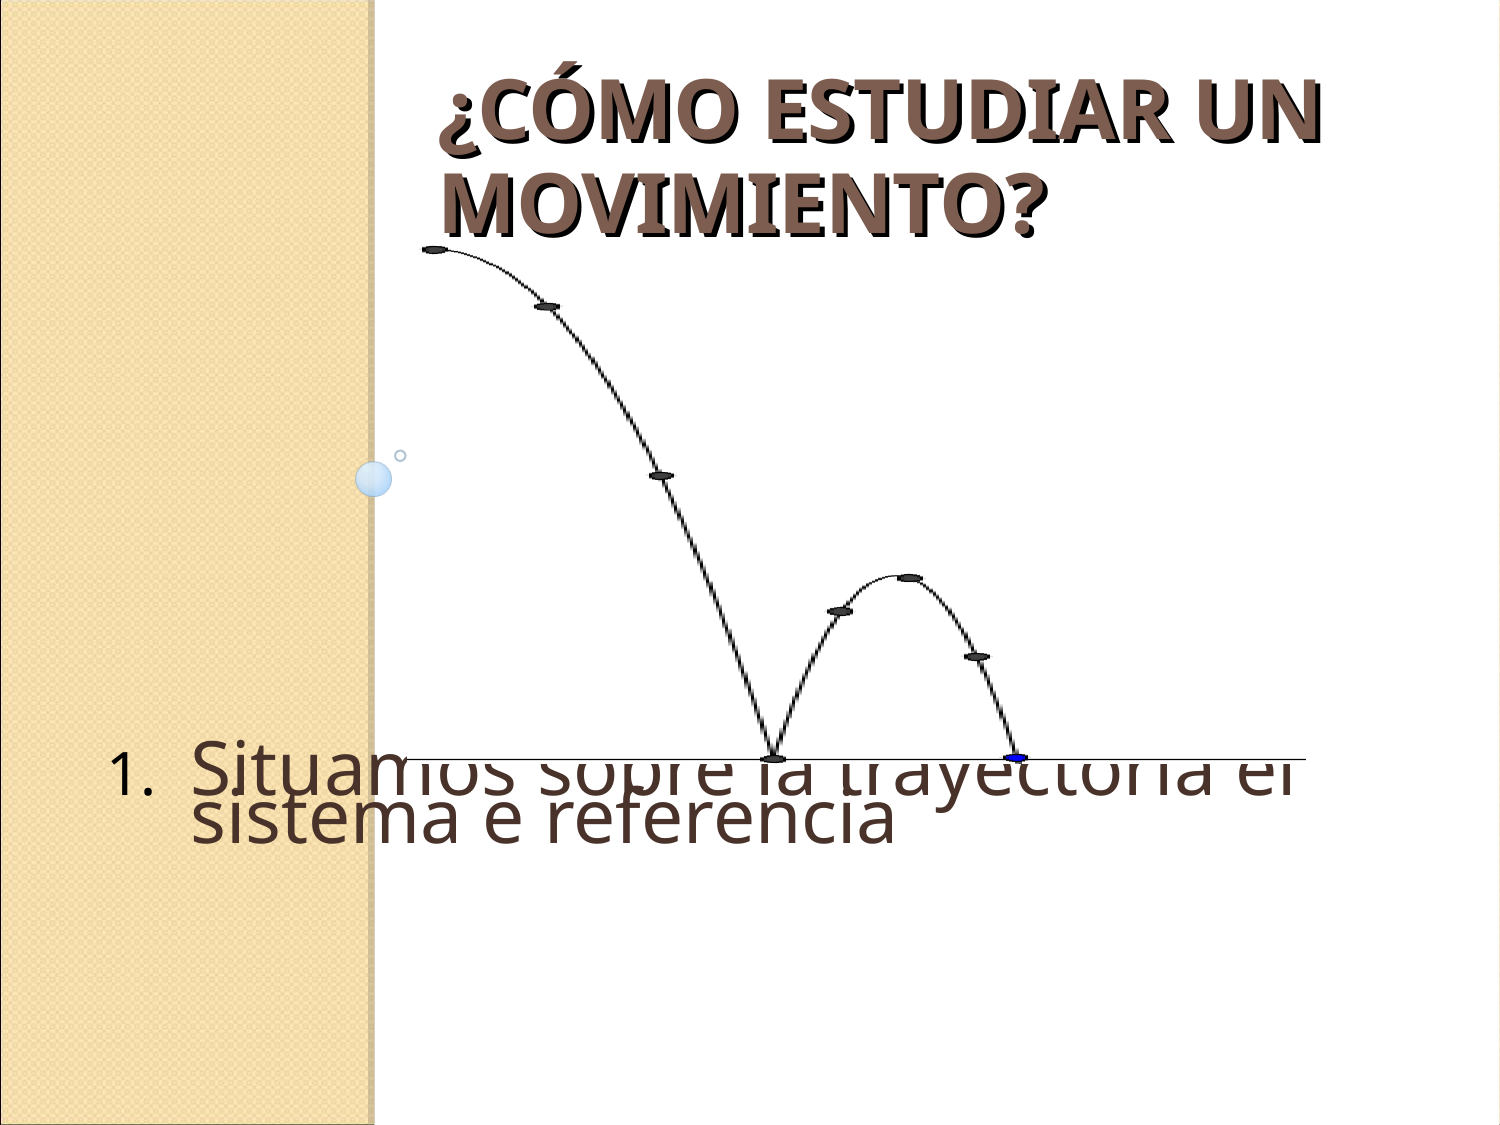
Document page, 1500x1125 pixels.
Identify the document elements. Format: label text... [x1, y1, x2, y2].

picture [0, 0, 374, 1125]
title ¿CÓMO ESTUDIAR UN MOVIMIENTO? [422, 54, 1473, 243]
picture [407, 243, 1306, 764]
list Situamos sobre la trayectoria el sistema e referencia [88, 243, 1473, 1024]
